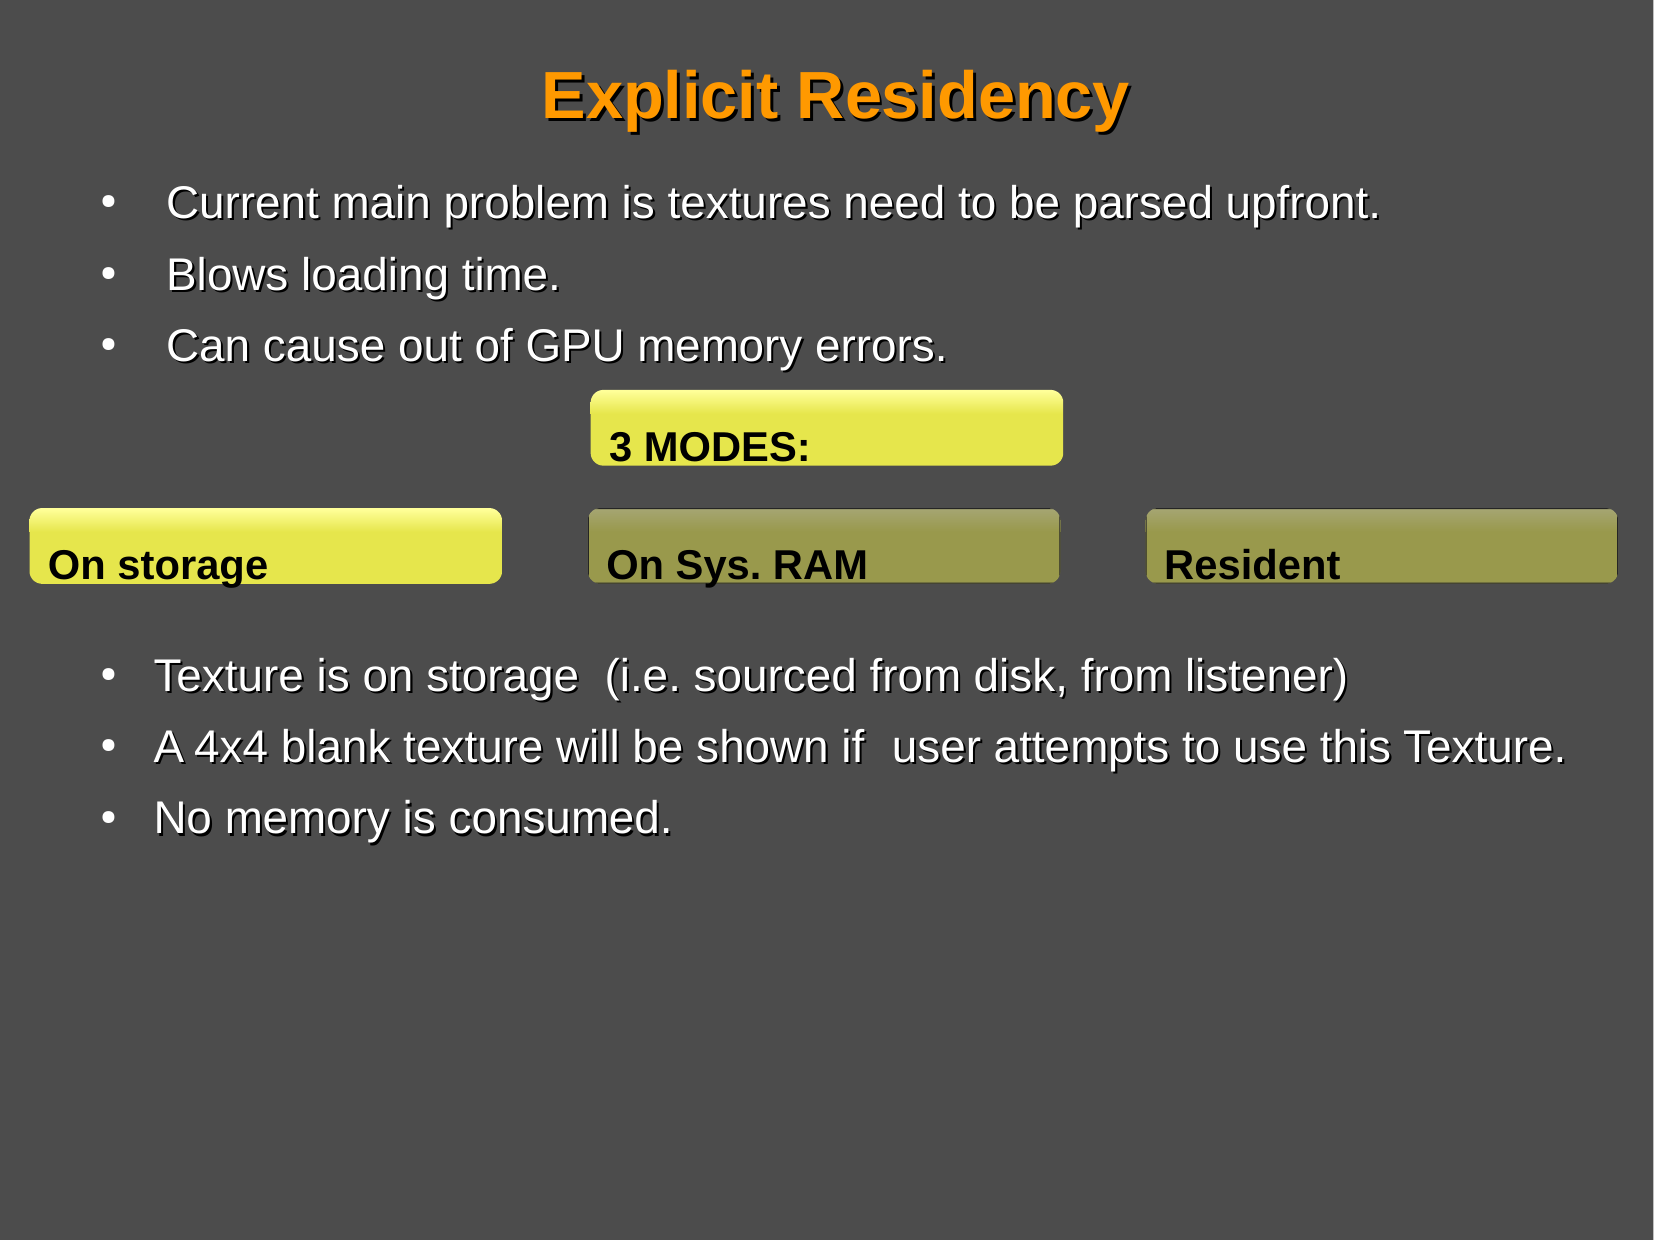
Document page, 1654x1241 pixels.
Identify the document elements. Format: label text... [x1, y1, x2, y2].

list Current main problem is textures need to be parsed upfront. Blows loading time. Can cause out of GPU memory errors. [82, 177, 1571, 649]
list Texture is on storage (i.e. sourced from disk, from listener) A 4x4 blank texture will be shown if user attempts to use this Texture. No memory is consumed. [82, 649, 1571, 1193]
text_box On storage [29, 508, 503, 584]
title Explicit Residency [82, 44, 1571, 147]
text_box 3 MODES: [590, 389, 1064, 466]
text_box On Sys. RAM [587, 508, 1061, 584]
text_box Resident [1145, 508, 1619, 584]
